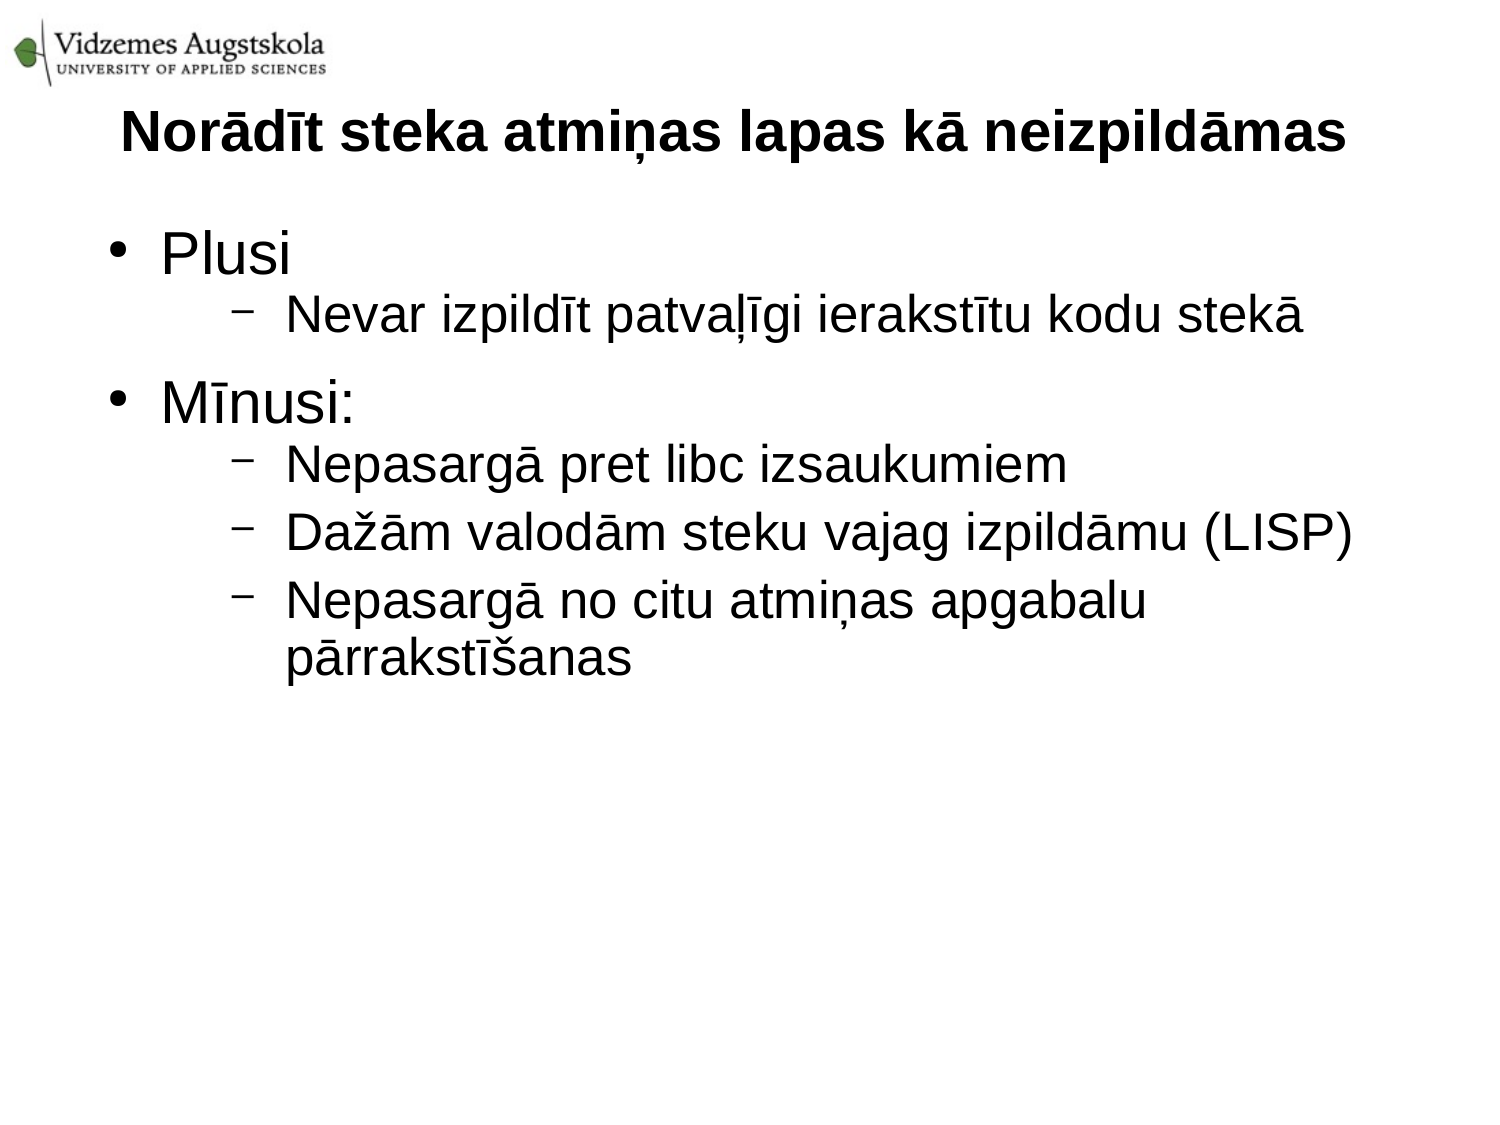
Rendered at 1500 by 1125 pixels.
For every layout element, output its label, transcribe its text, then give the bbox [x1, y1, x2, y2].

title Norādīt steka atmiņas lapas kā neizpildāmas [85, 87, 1372, 177]
list Plusi Nevar izpildīt patvaļīgi ierakstītu kodu stekā Mīnusi: Nepasargā pret libc izsaukumiem Dažām valodām steku vajag izpildāmu (LISP) Nepasargā no citu atmiņas apgabalu pārrakstīšanas [74, 214, 1424, 1004]
picture [5, 2, 334, 102]
